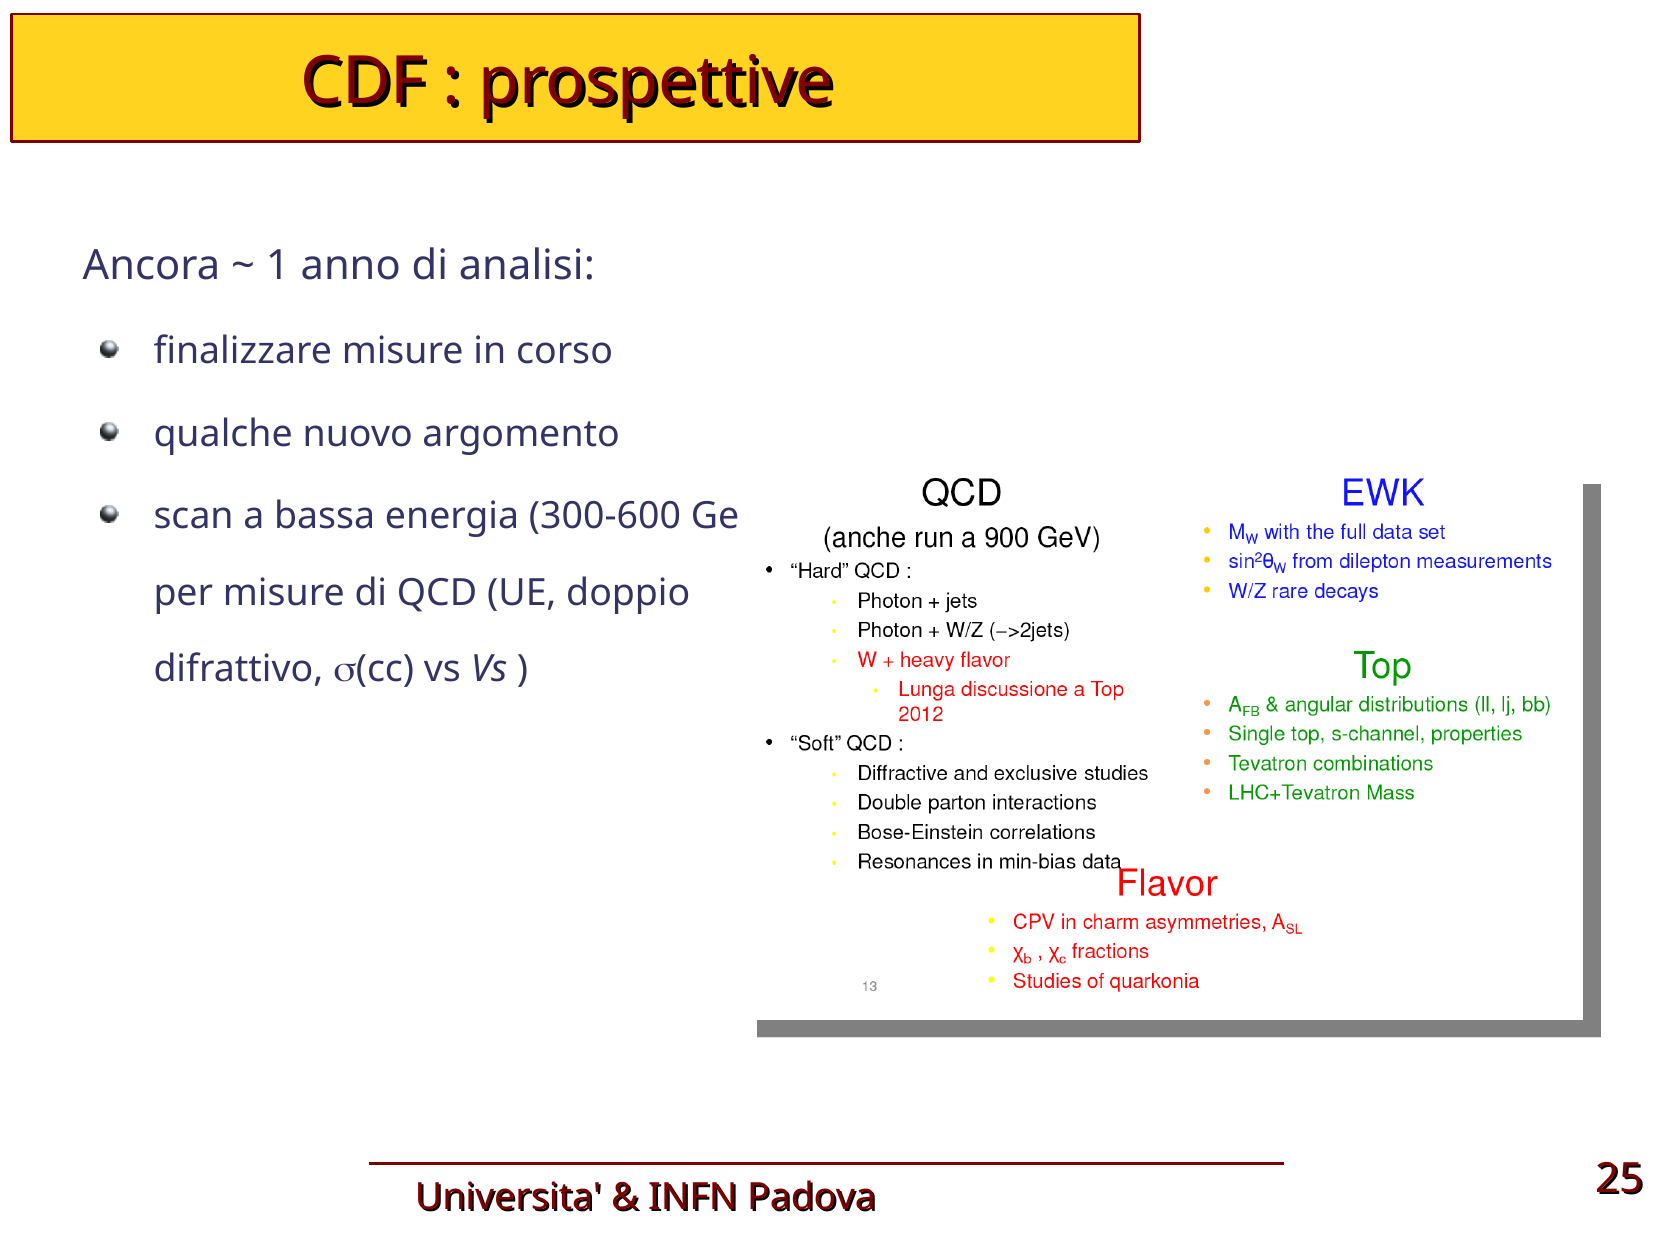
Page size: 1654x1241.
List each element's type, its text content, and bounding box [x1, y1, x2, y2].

list Ancora ~ 1 anno di analisi: finalizzare misure in corso qualche nuovo argomento scan a bassa energia (300-600 GeV) per misure di QCD (UE, doppio difrattivo, s(cc) vs Vs ) [82, 206, 798, 762]
title CDF : prospettive [11, 13, 1140, 142]
picture [739, 466, 1583, 1020]
